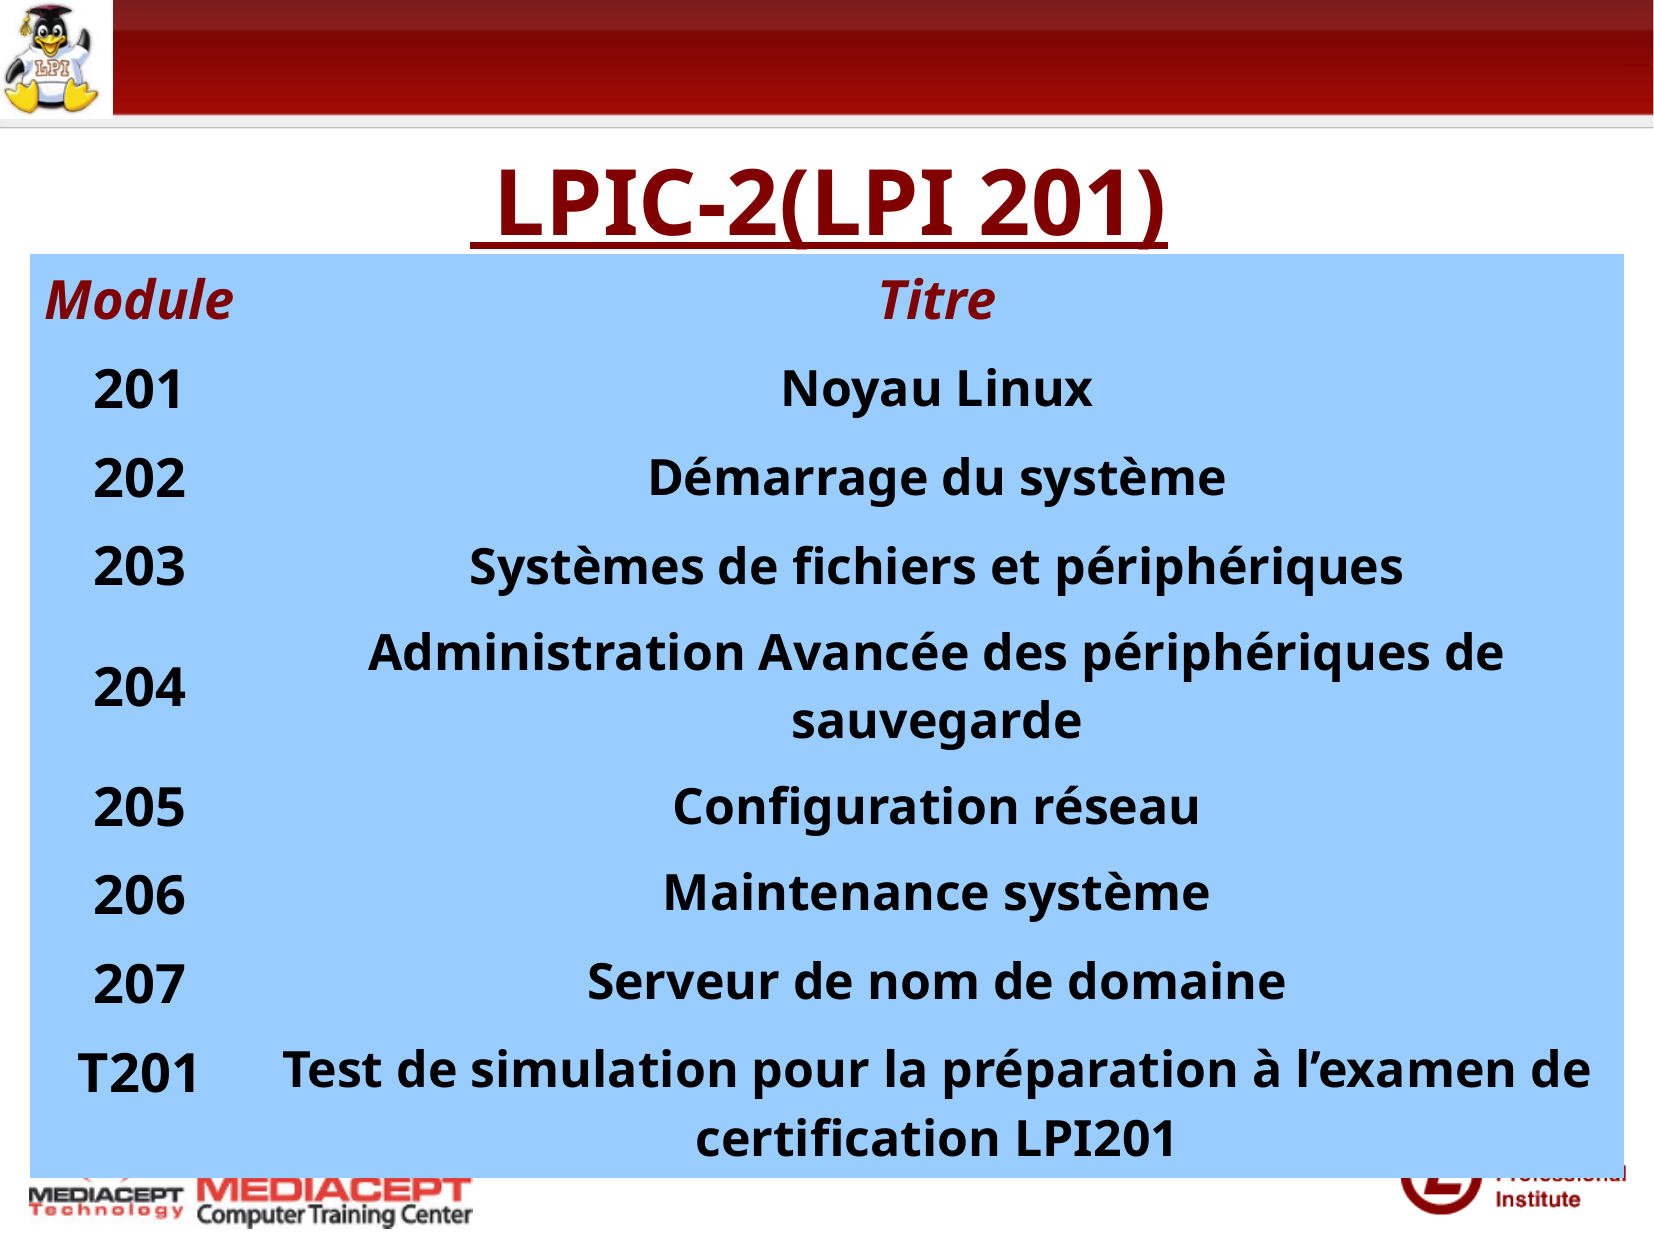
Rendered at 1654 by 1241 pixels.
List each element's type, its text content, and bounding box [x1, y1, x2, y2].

table_cell 207 [30, 938, 250, 1027]
picture [1398, 1125, 1642, 1223]
text_box LPIC-2(LPI 201) [43, 129, 1595, 254]
table_cell 205 [30, 761, 250, 849]
picture [0, 0, 1654, 131]
picture [29, 1080, 473, 1229]
table_cell 202 [30, 432, 250, 520]
table_cell Serveur de nom de domaine [250, 938, 1624, 1027]
table_cell Démarrage du système [250, 432, 1624, 520]
table_cell Systèmes de fichiers et périphériques [250, 520, 1624, 609]
table_cell Administration Avancée des périphériques de sauvegarde [250, 609, 1624, 761]
table_cell Noyau Linux [250, 343, 1624, 432]
table_cell 206 [30, 849, 250, 938]
table_header Module [30, 254, 250, 343]
table_cell Test de simulation pour la préparation à l’examen de certification LPI201 [250, 1027, 1624, 1178]
table_cell Configuration réseau [250, 761, 1624, 849]
table_cell T201 [30, 1027, 250, 1178]
table_cell 204 [30, 609, 250, 761]
table_cell Maintenance système [250, 849, 1624, 938]
table_header Titre [250, 254, 1624, 343]
table_cell 203 [30, 520, 250, 609]
table_cell 201 [30, 343, 250, 432]
